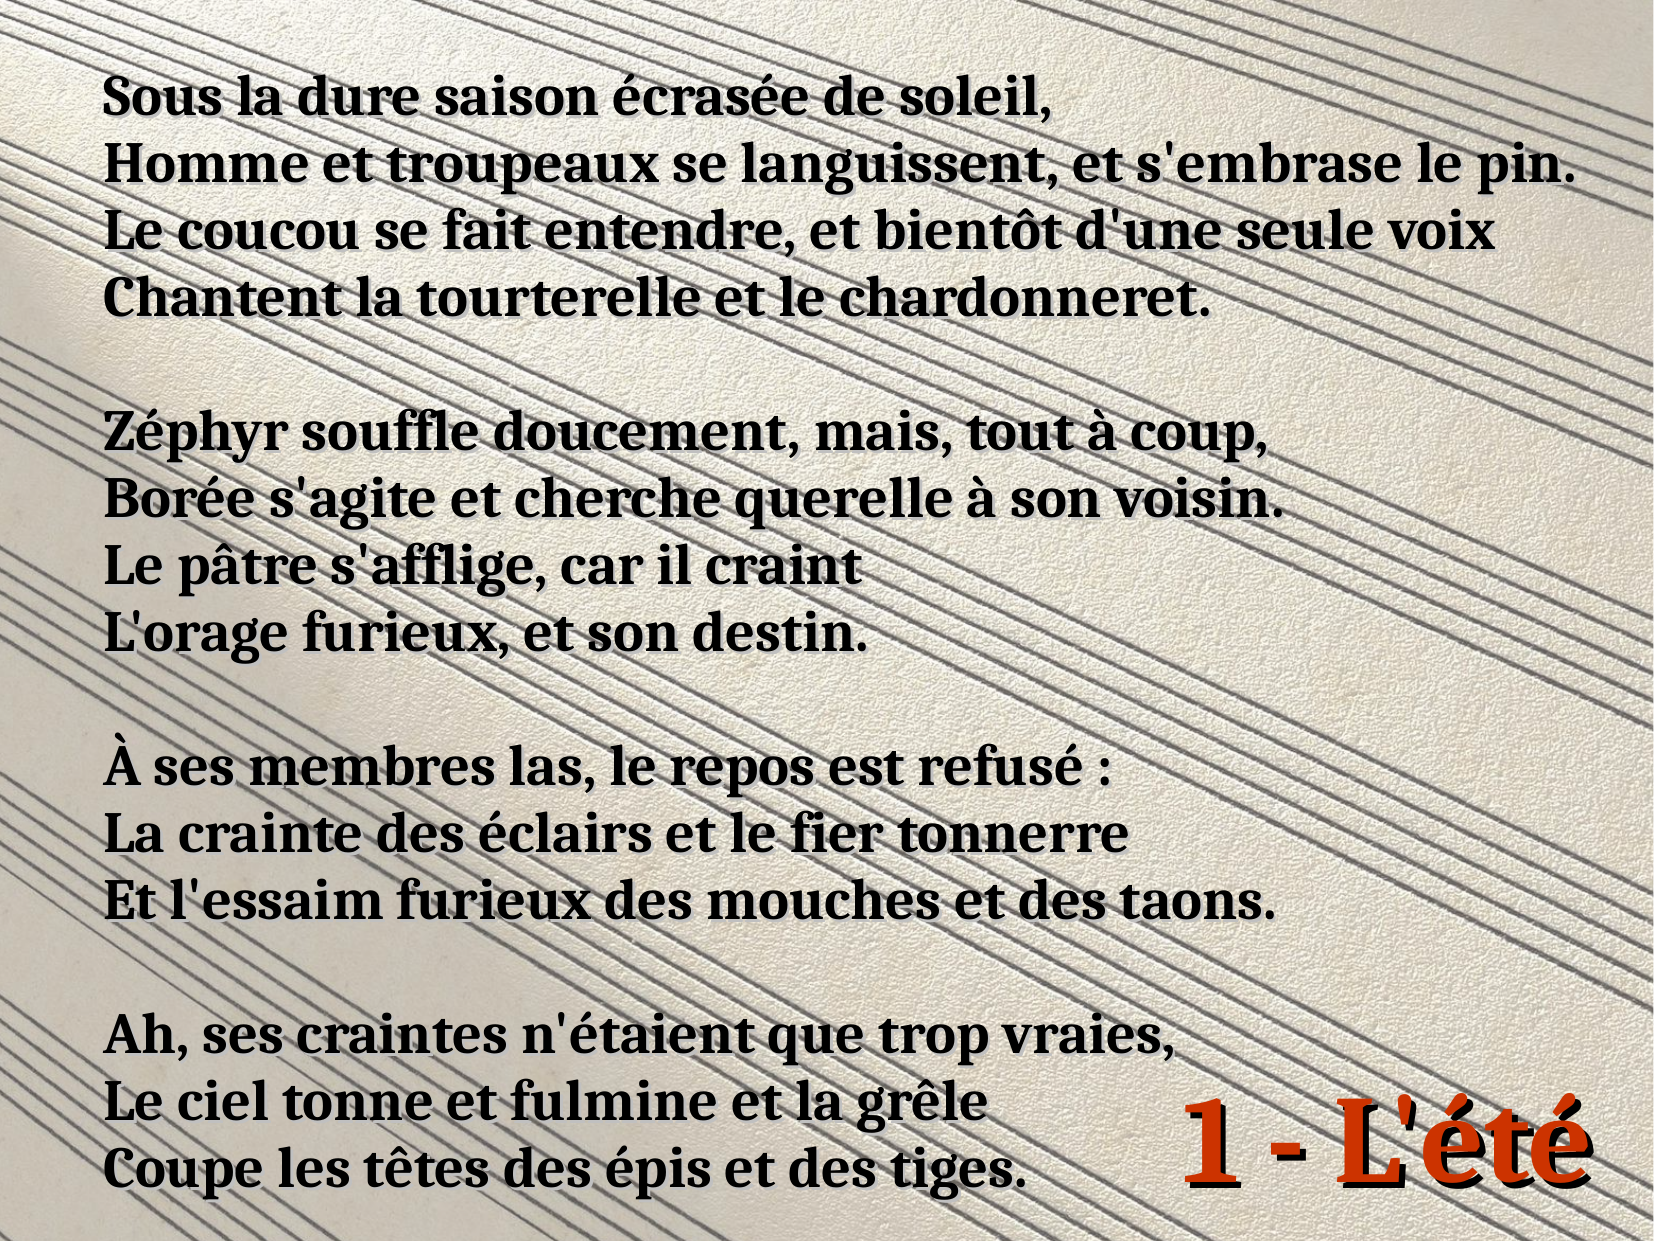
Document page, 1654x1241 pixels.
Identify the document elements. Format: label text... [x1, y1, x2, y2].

text_box Sous la dure saison écrasée de soleil, Homme et troupeaux se languissent, et s'embrase le pin. Le coucou se fait entendre, et bientôt d'une seule voix Chantent la tourterelle et le chardonneret. Zéphyr souffle doucement, mais, tout à coup, Borée s'agite et cherche querelle à son voisin. Le pâtre s'afflige, car il craint L'orage furieux, et son destin. À ses membres las, le repos est refusé : La crainte des éclairs et le fier tonnerre Et l'essaim furieux des mouches et des taons. Ah, ses craintes n'étaient que trop vraies, Le ciel tonne et fulmine et la grêle Coupe les têtes des épis et des tiges. [88, 55, 1654, 1241]
picture [0, 0, 1654, 1241]
text_box 1 - L'été [1003, 1062, 1654, 1241]
